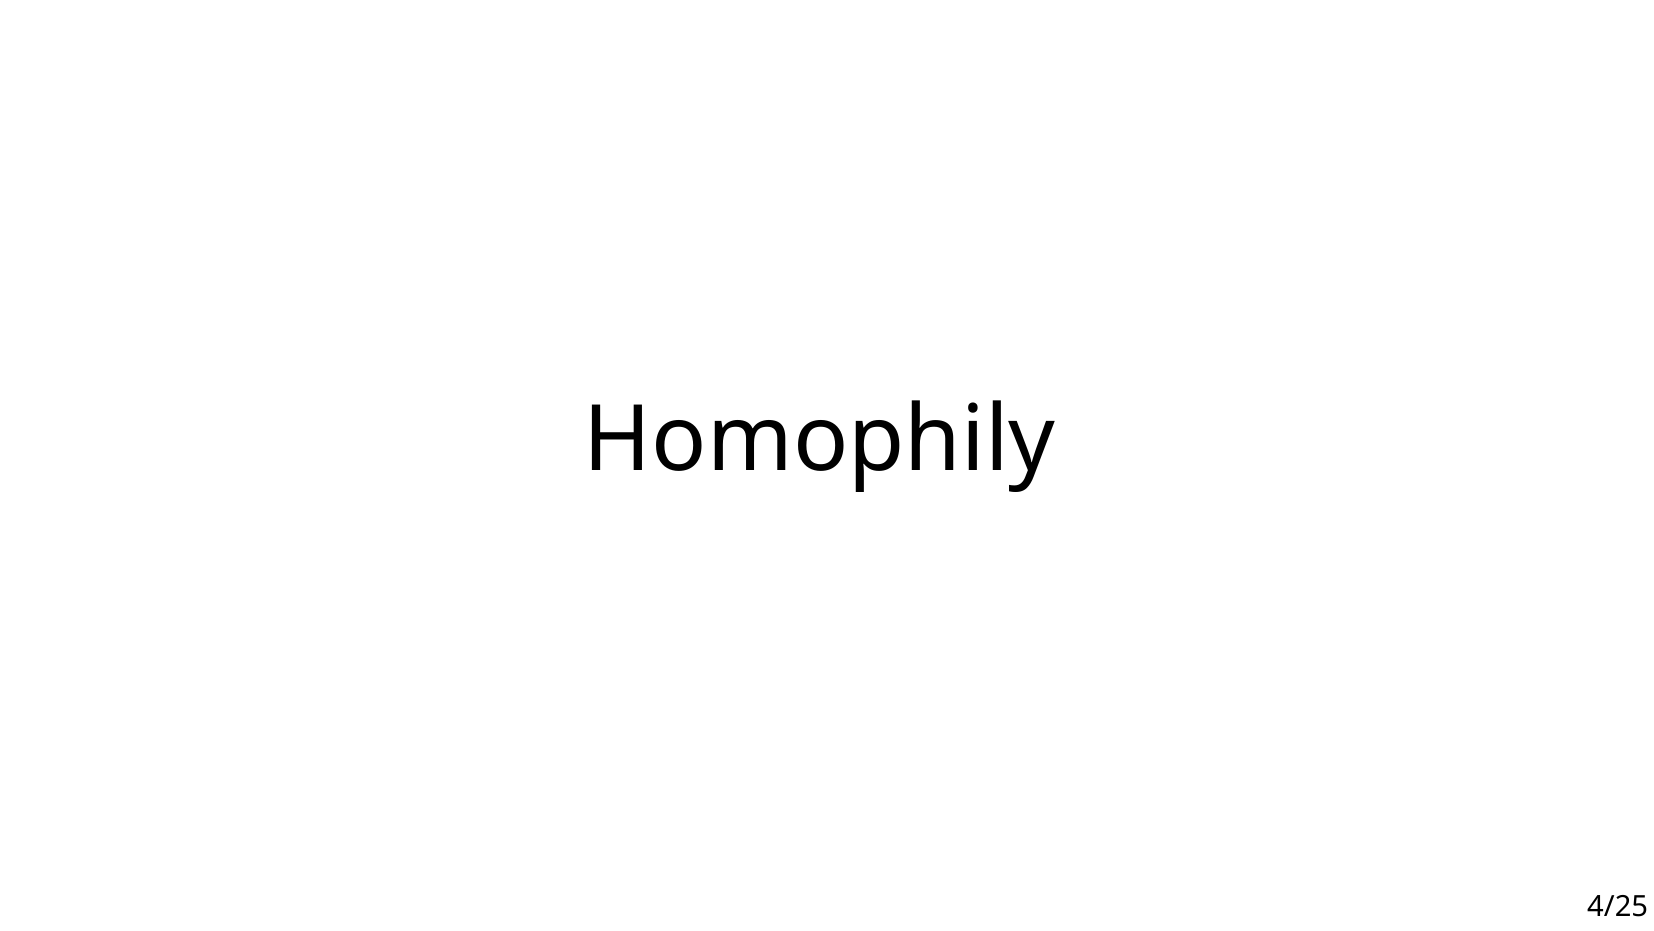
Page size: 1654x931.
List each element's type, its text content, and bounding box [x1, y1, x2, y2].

title Homophily [75, 356, 1565, 513]
